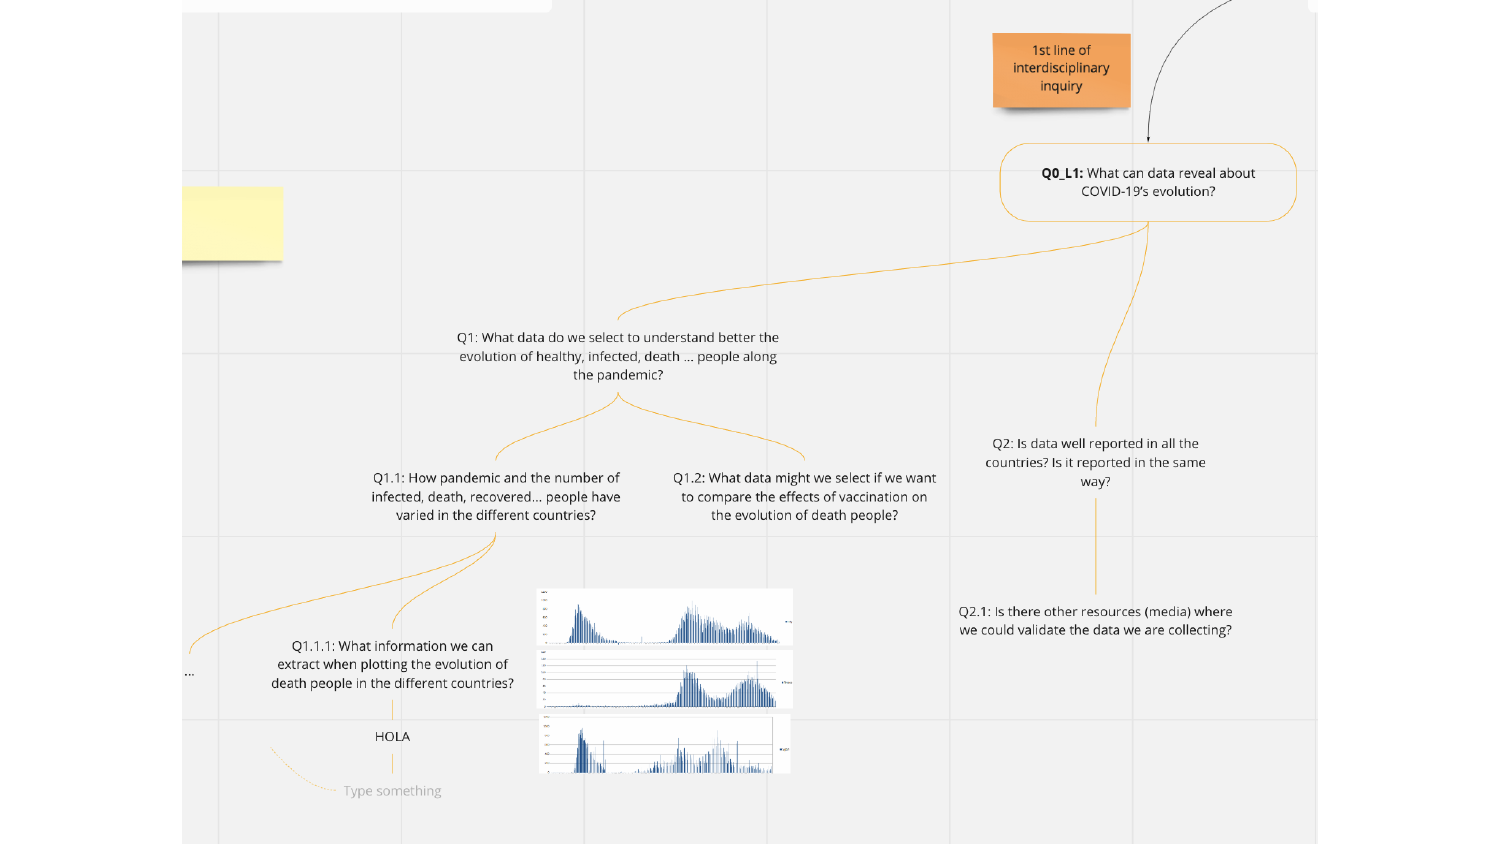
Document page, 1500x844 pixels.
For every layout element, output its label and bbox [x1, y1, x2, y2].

picture [182, 0, 1318, 844]
